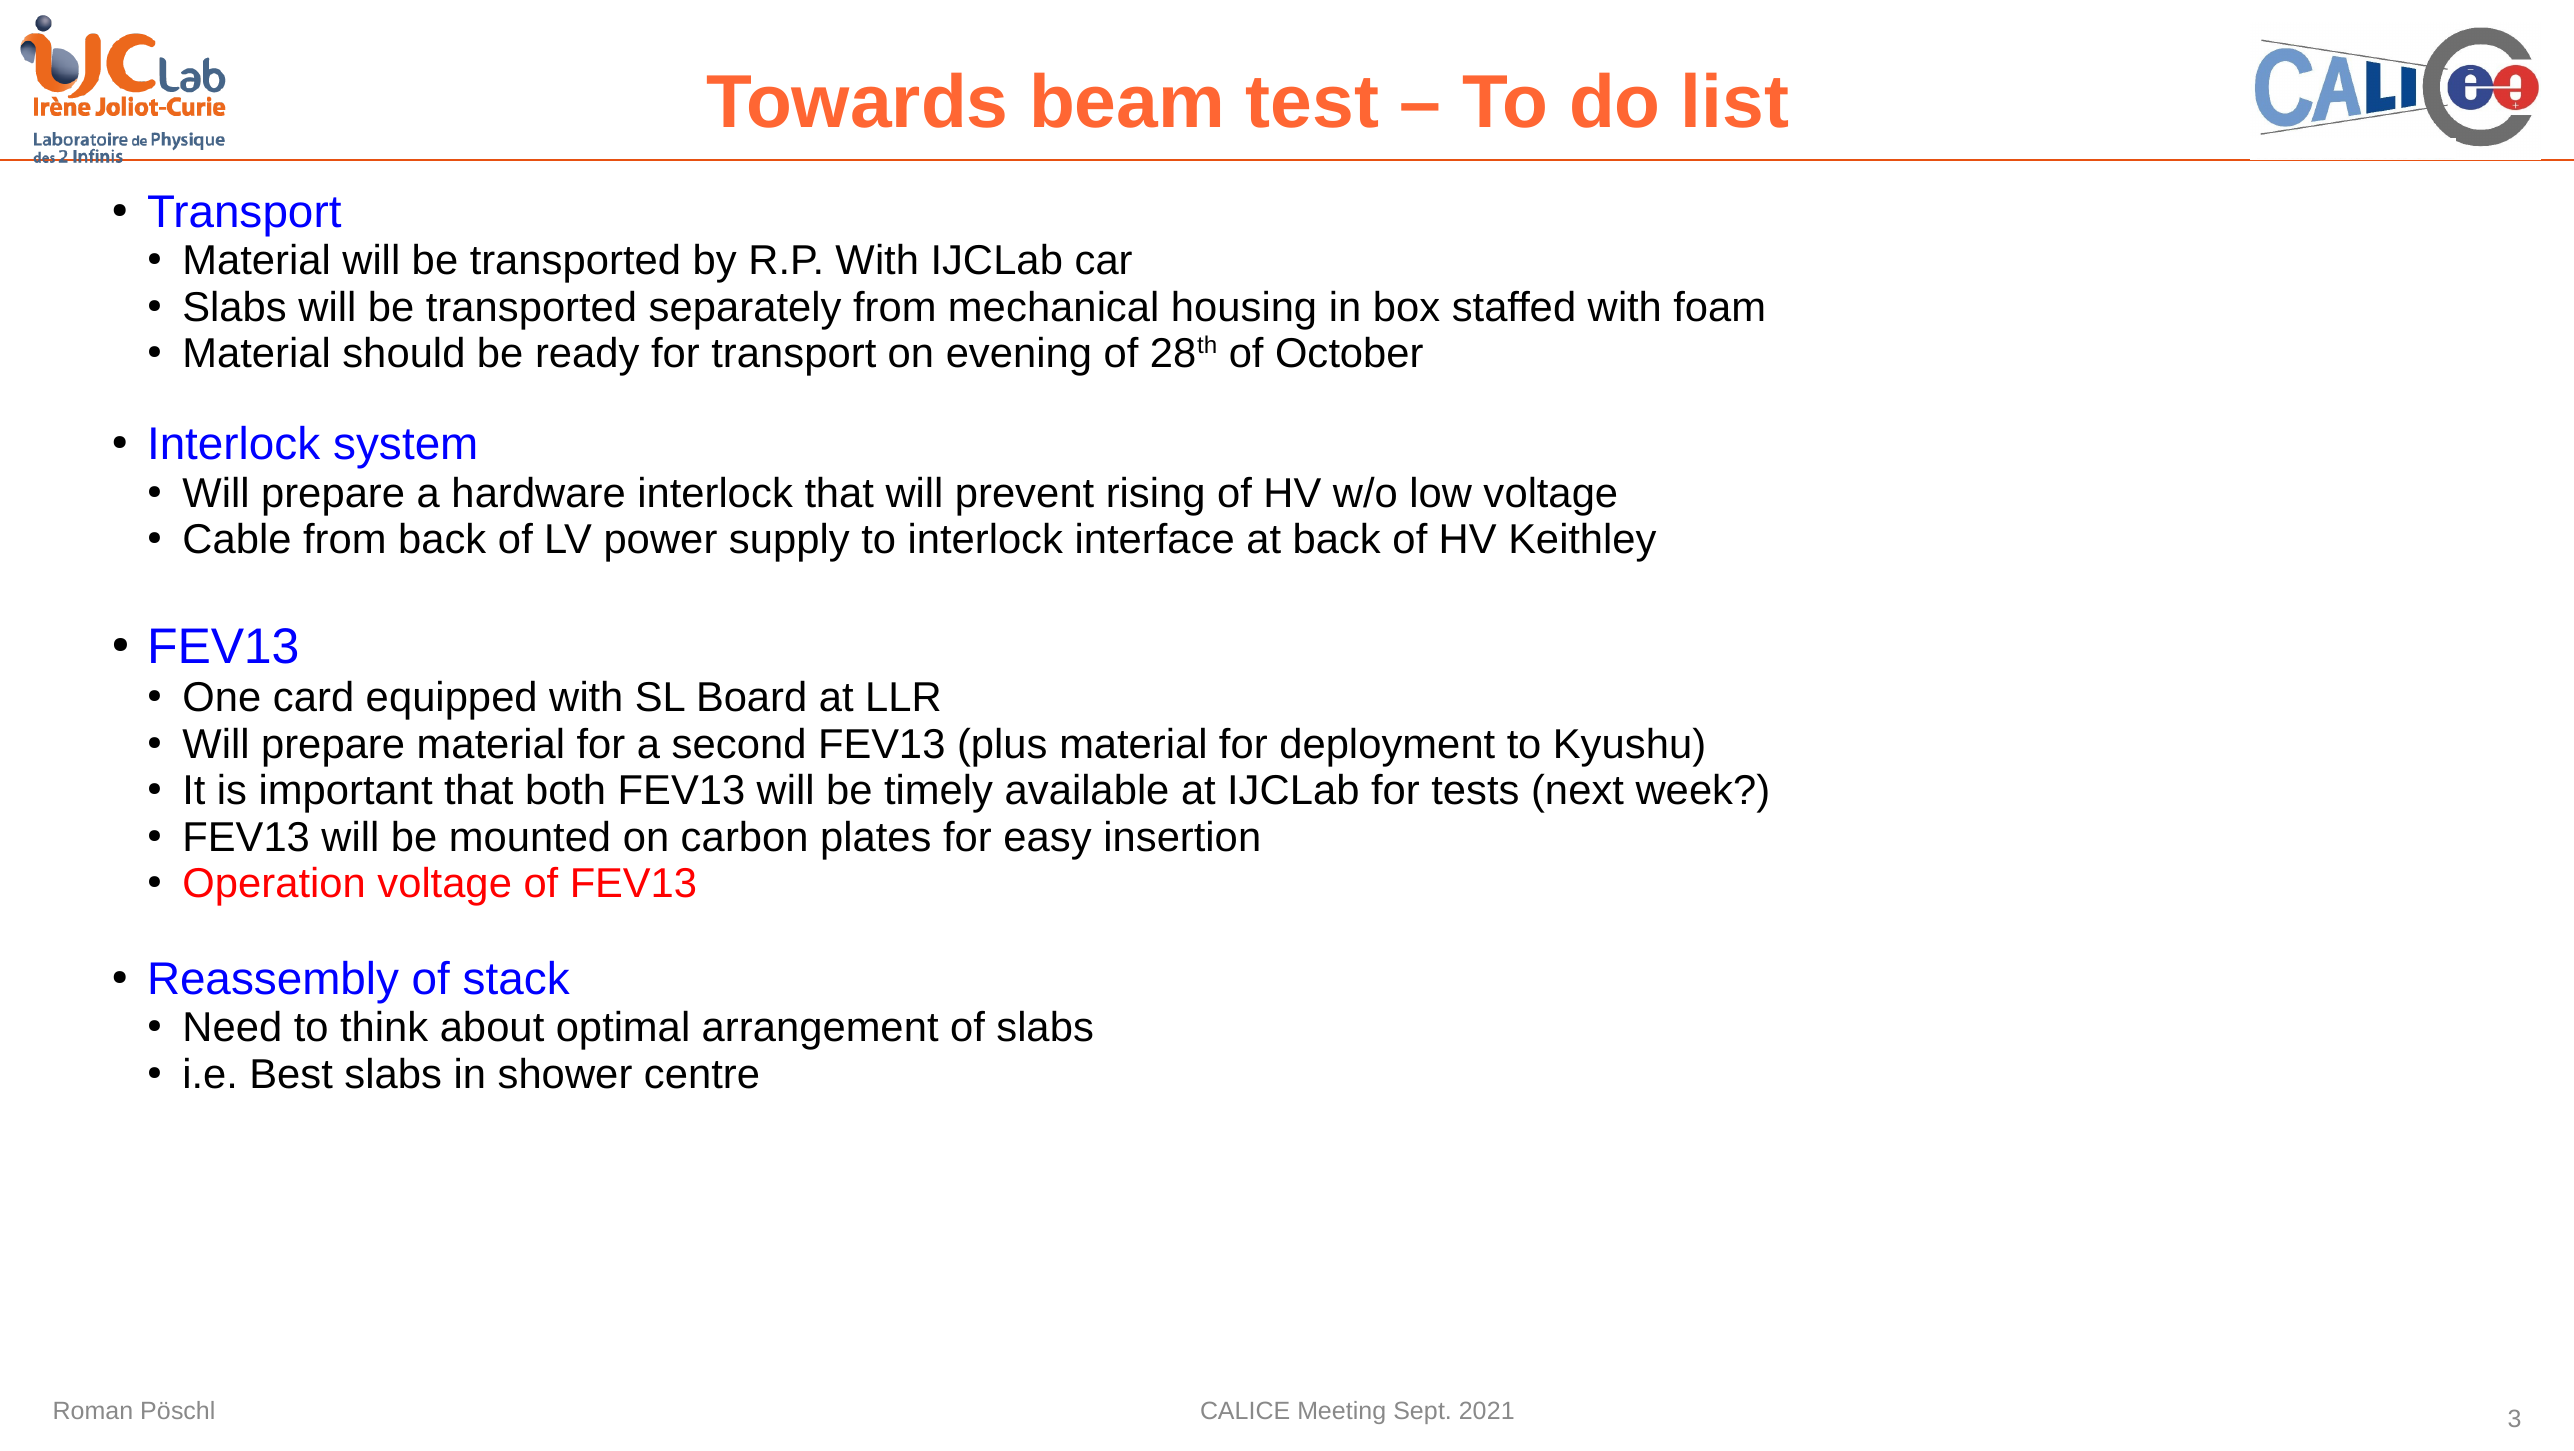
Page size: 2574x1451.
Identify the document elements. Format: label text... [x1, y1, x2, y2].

picture [2250, 22, 2541, 160]
picture [4, 0, 241, 178]
title Towards beam test – To do list [90, 53, 2407, 151]
text_box Transport Material will be transported by R.P. With IJCLab car Slabs will be transported separately from mechanical housing in box staffed with foam Material should be ready for transport on evening of 28th of October Interlock system Will prepare a hardware interlock that will prevent rising of HV w/o low voltage Cable from back of LV power supply to interlock interface at back of HV Keithley FEV13 One card equipped with SL Board at LLR Will prepare material for a second FEV13 (plus material for deployment to Kyushu) It is important that both FEV13 will be timely available at IJCLab for tests (next week?) FEV13 will be mounted on carbon plates for easy insertion Operation voltage of FEV13 Reassembly of stack Need to think about optimal arrangement of slabs i.e. Best slabs in shower centre [96, 178, 2164, 1377]
